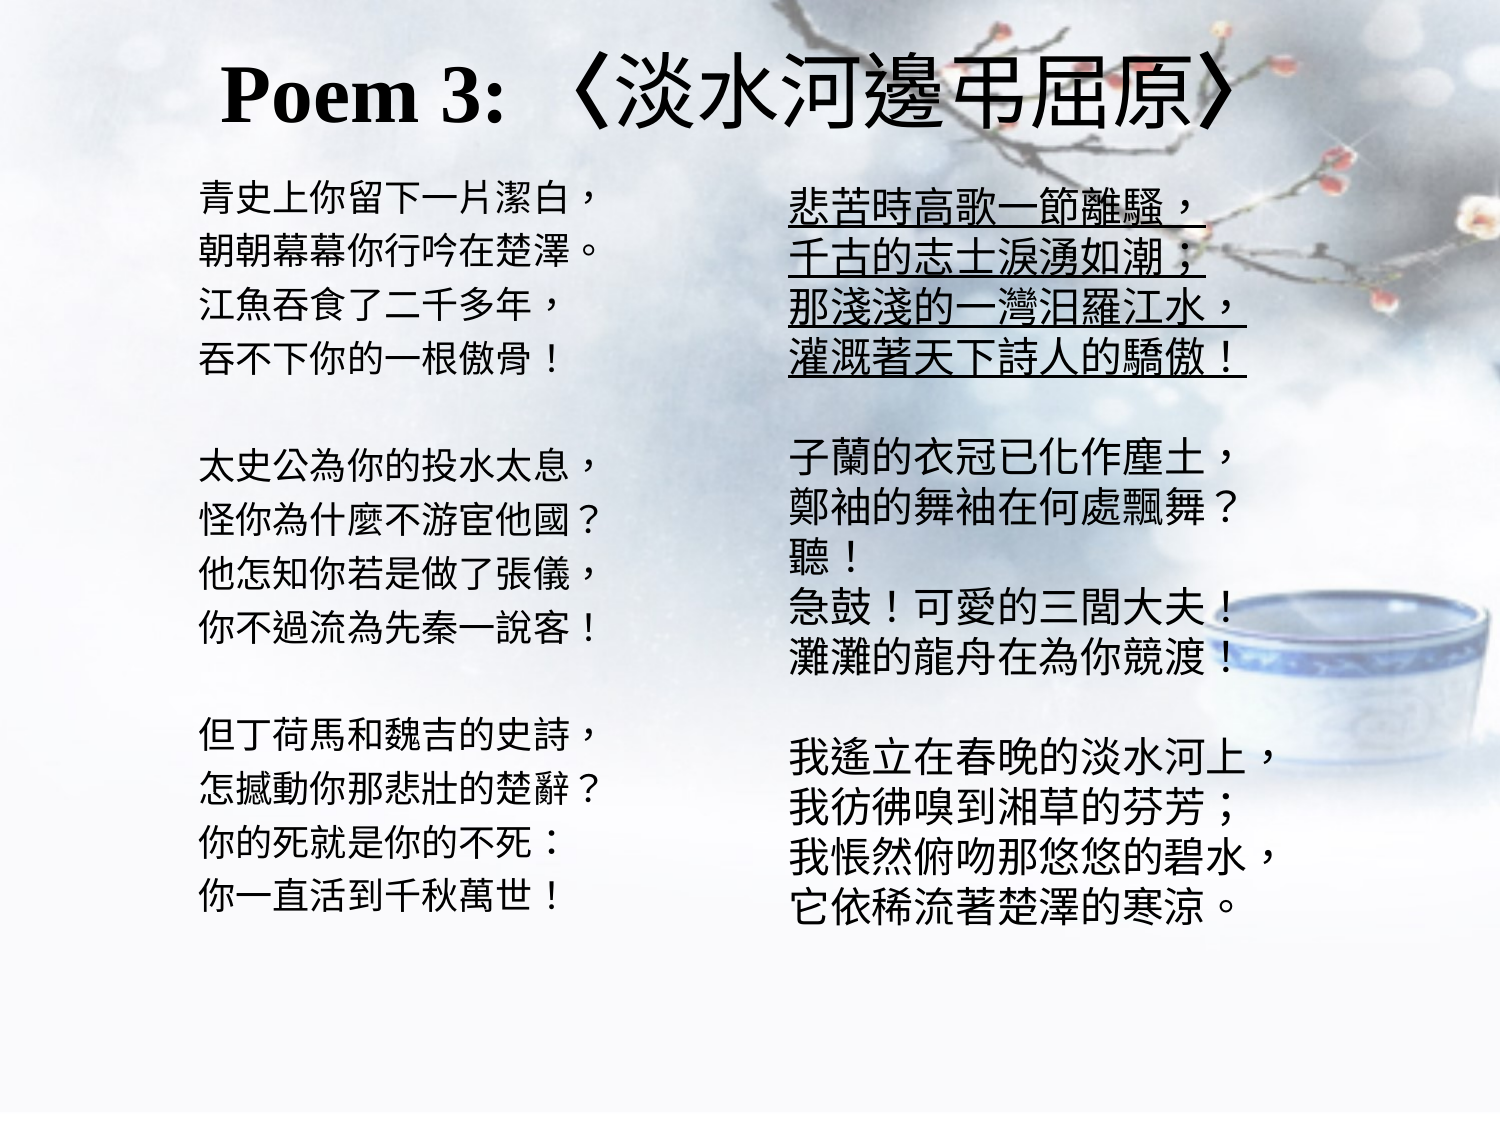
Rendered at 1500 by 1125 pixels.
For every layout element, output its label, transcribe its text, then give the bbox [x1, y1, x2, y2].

list 青史上你留下一片潔白， 朝朝幕幕你行吟在楚澤。 江魚吞食了二千多年， 吞不下你的一根傲骨！ 太史公為你的投水太息， 怪你為什麼不游宦他國？ 他怎知你若是做了張儀， 你不過流為先秦一說客！ 但丁荷馬和魏吉的史詩， 怎撼動你那悲壯的楚辭？ 你的死就是你的不死： 你一直活到千秋萬世！ [183, 166, 739, 1029]
picture [0, 0, 1500, 1125]
title Poem 3:〈淡水河邊弔屈原〉 [75, 45, 1426, 233]
text_box 悲苦時高歌一節離騷， 千古的志士淚湧如潮； 那淺淺的一灣汩羅江水， 灌溉著天下詩人的驕傲！ 子蘭的衣冠已化作塵土， 鄭袖的舞袖在何處飄舞？ 聽！ 急鼓！可愛的三閭大夫！ 灘灘的龍舟在為你競渡！ 我遙立在春晚的淡水河上， 我彷彿嗅到湘草的芬芳； 我悵然俯吻那悠悠的碧水， 它依稀流著楚澤的寒涼。 [773, 172, 1436, 939]
